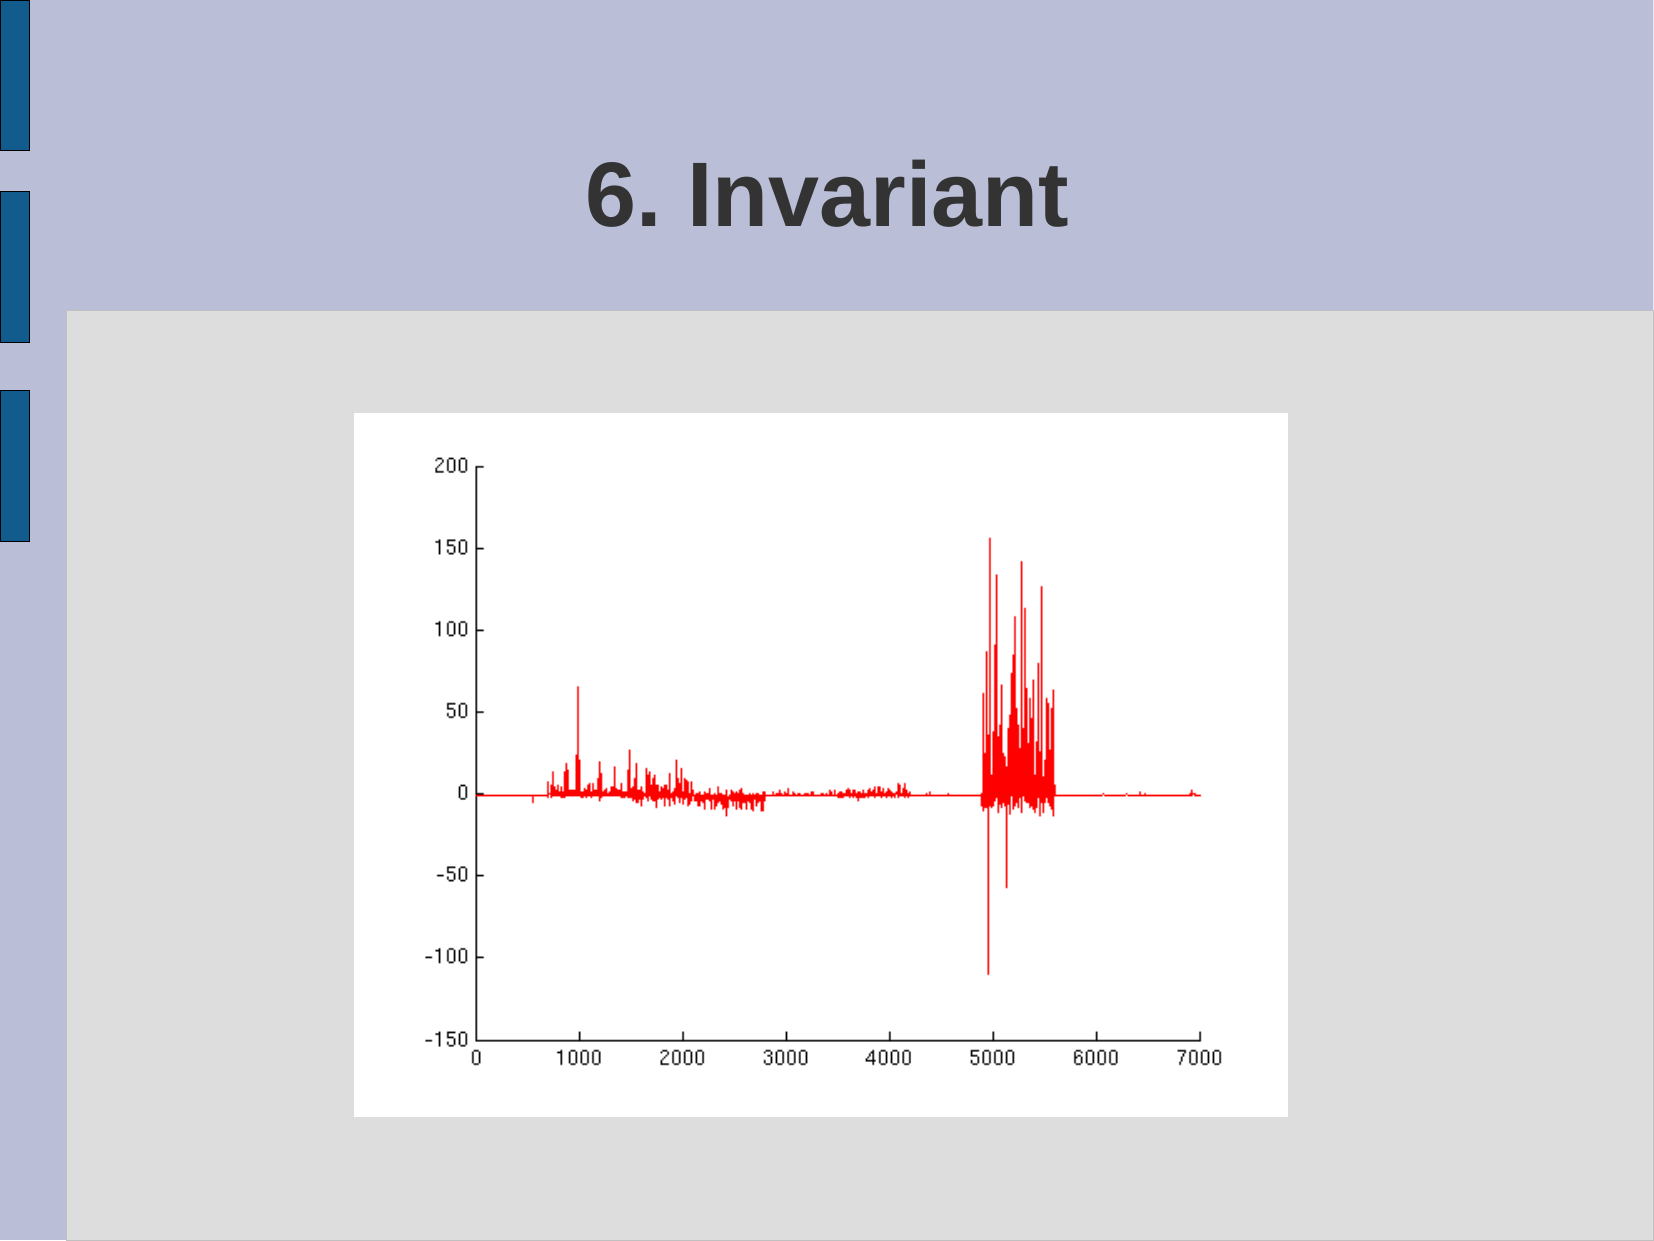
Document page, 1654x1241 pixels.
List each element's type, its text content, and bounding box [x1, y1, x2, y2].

title 6. Invariant [121, 91, 1534, 299]
picture [354, 413, 1288, 1117]
